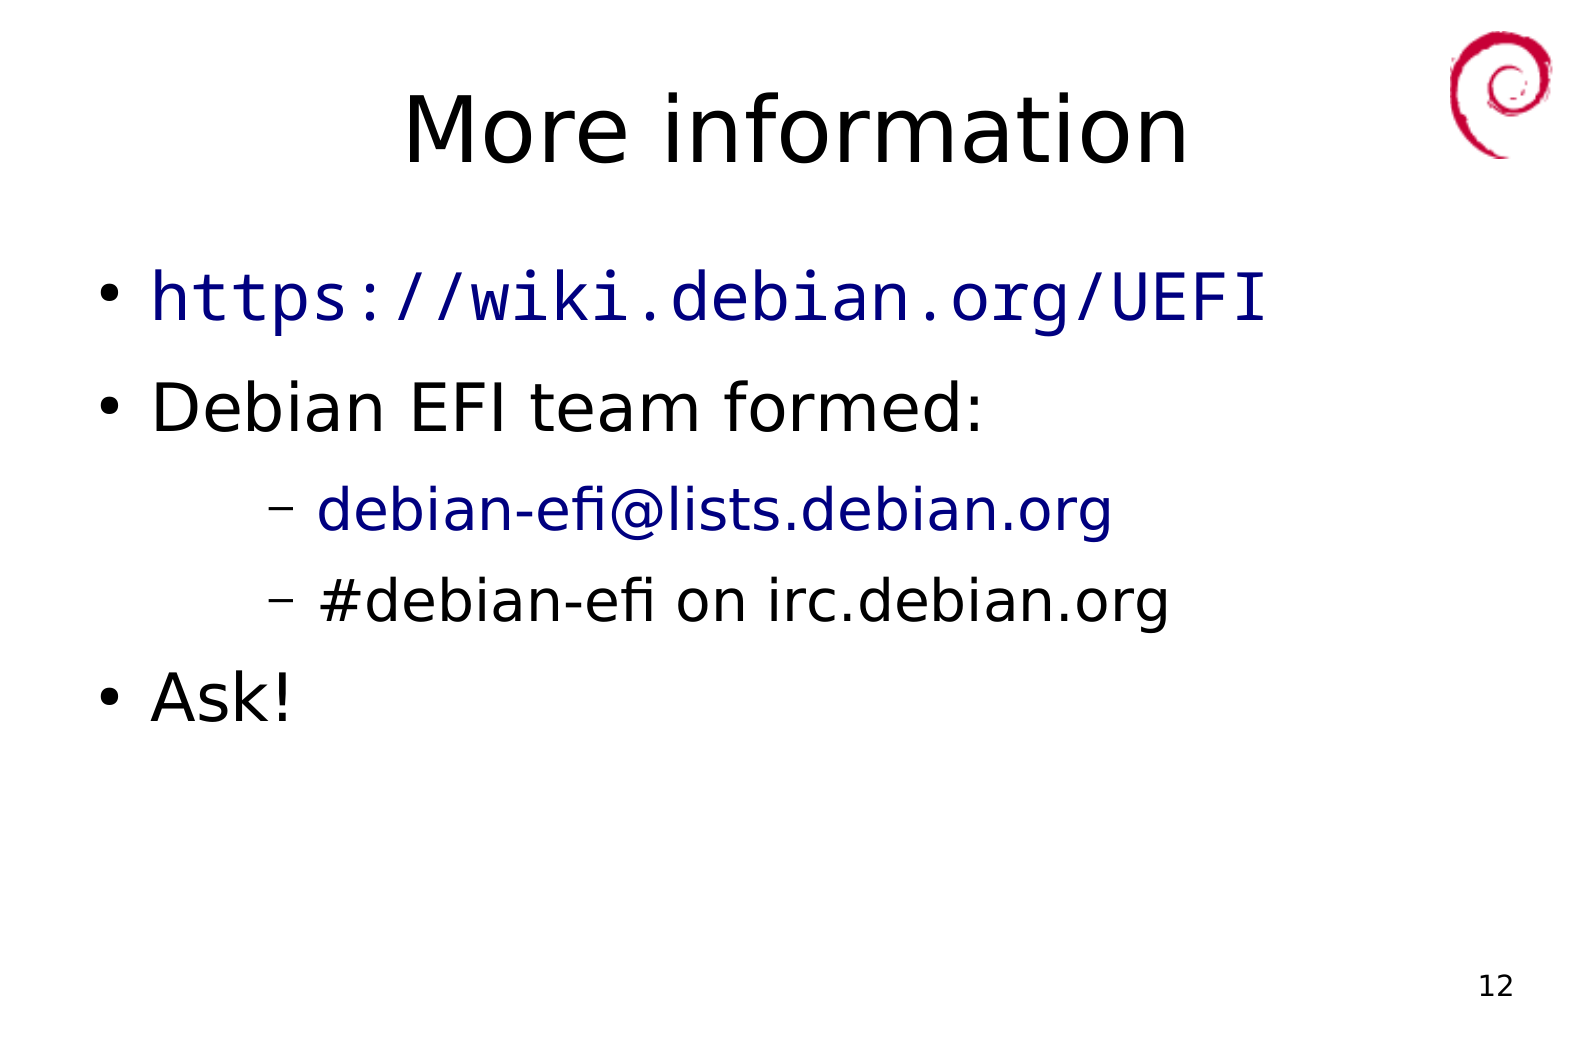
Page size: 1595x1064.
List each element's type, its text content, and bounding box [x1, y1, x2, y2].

title More information [79, 42, 1515, 220]
picture [1450, 31, 1555, 159]
list https://wiki.debian.org/UEFI Debian EFI team formed: debian-efi@lists.debian.org #debian-efi on irc.debian.org Ask! [79, 248, 1515, 951]
